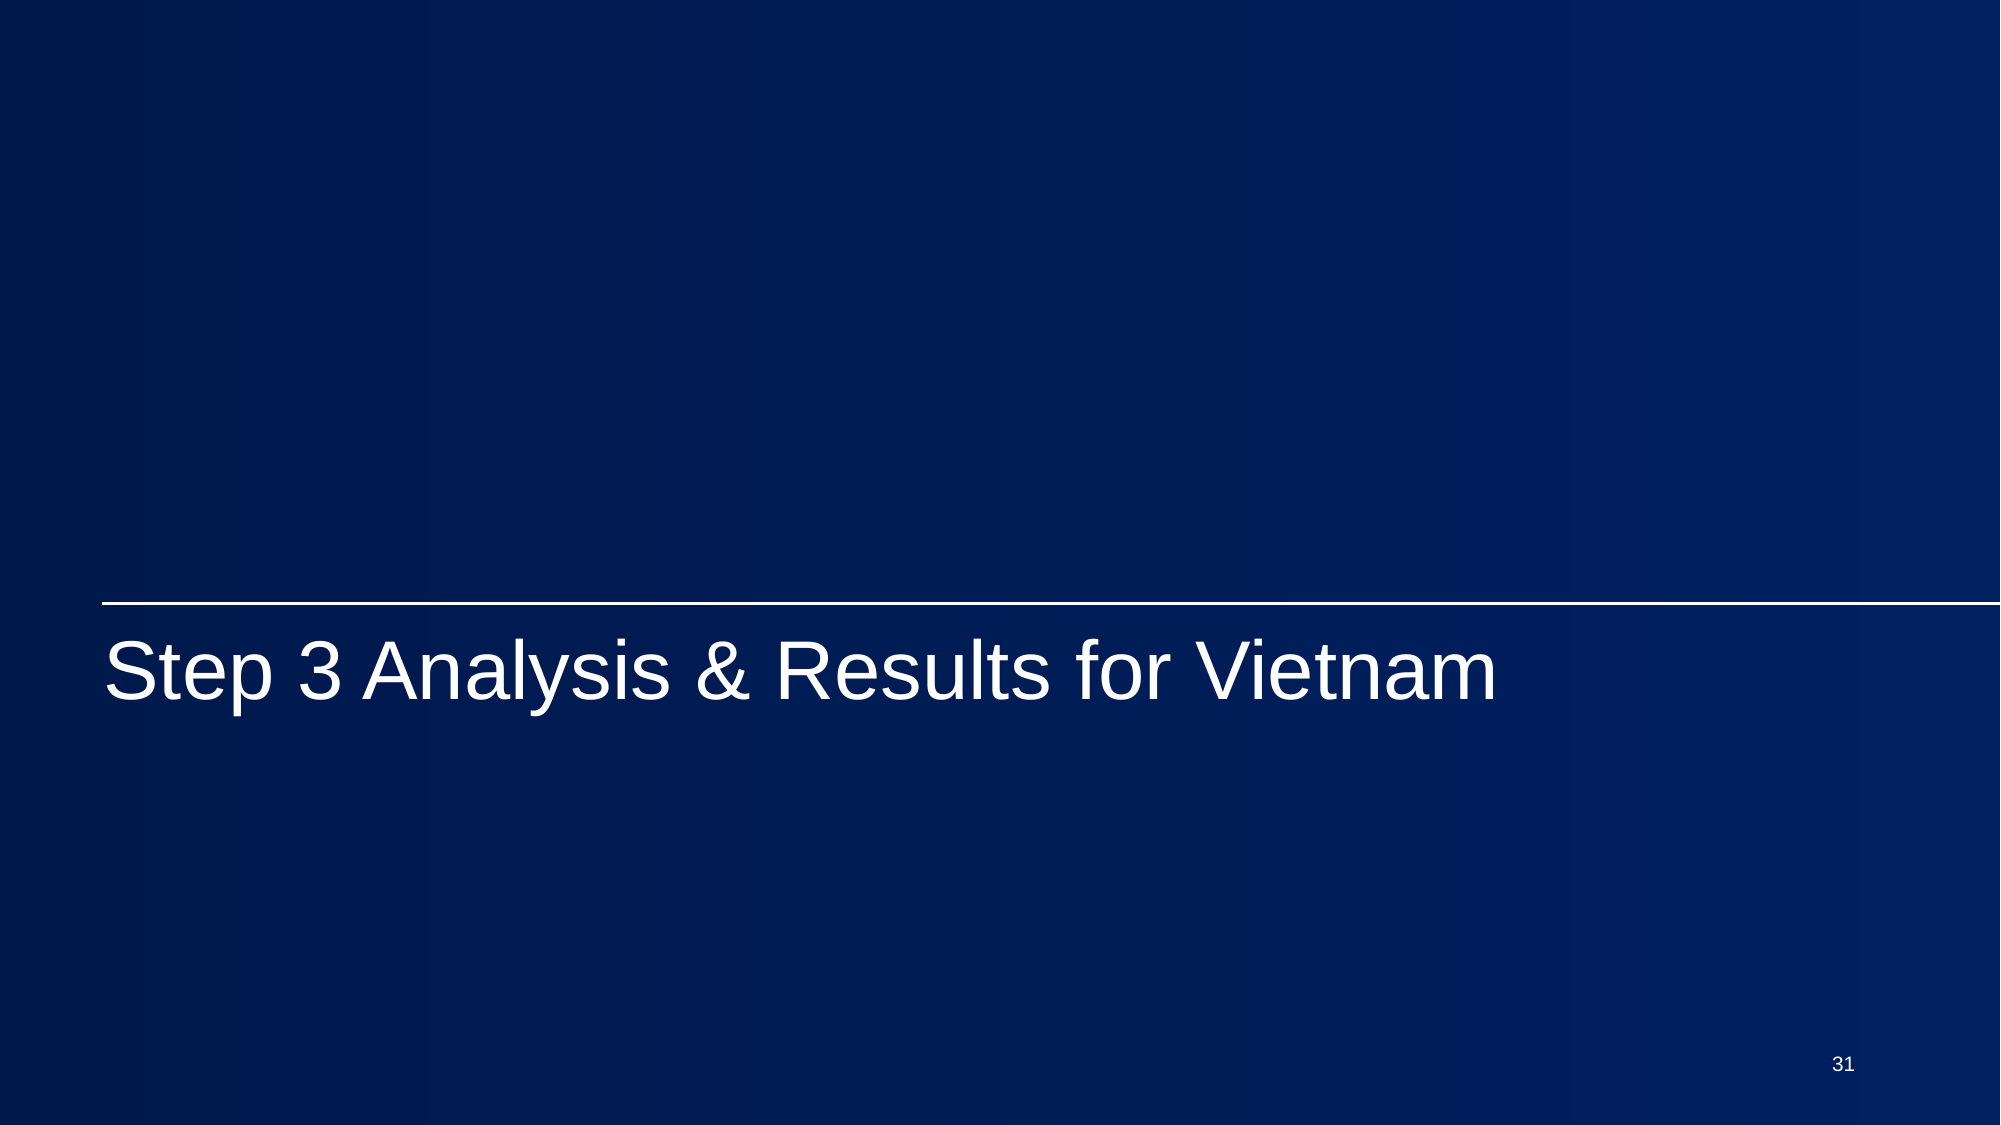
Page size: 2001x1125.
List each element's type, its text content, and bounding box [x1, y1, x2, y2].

title Step 3 Analysis & Results for Vietnam [103, 627, 1898, 963]
